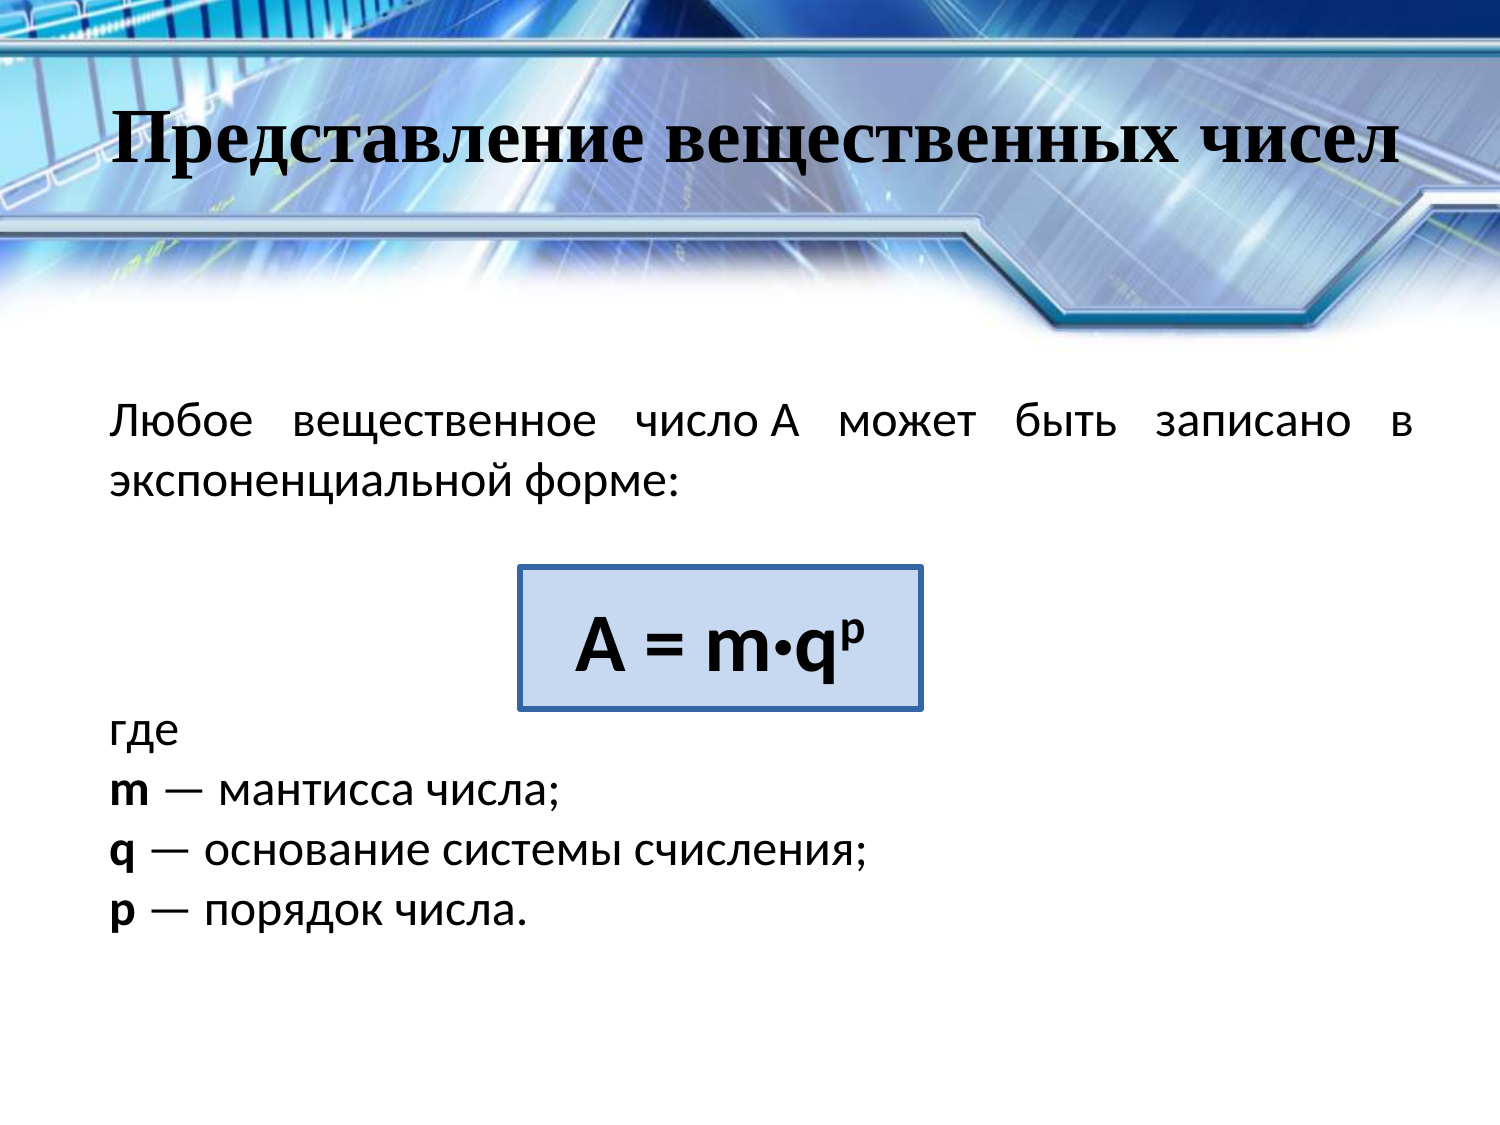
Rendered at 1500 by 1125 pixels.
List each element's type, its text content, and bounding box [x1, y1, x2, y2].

picture [0, 0, 1500, 1125]
text_box A = m·qp [519, 566, 922, 709]
text_box Любое вещественное число A может быть записано в экспоненциальной форме: где m — мантисса числа; q — основание системы счисления; р — порядок числа. [94, 379, 1430, 1044]
text_box Представление вещественных чисел [88, 72, 1425, 191]
